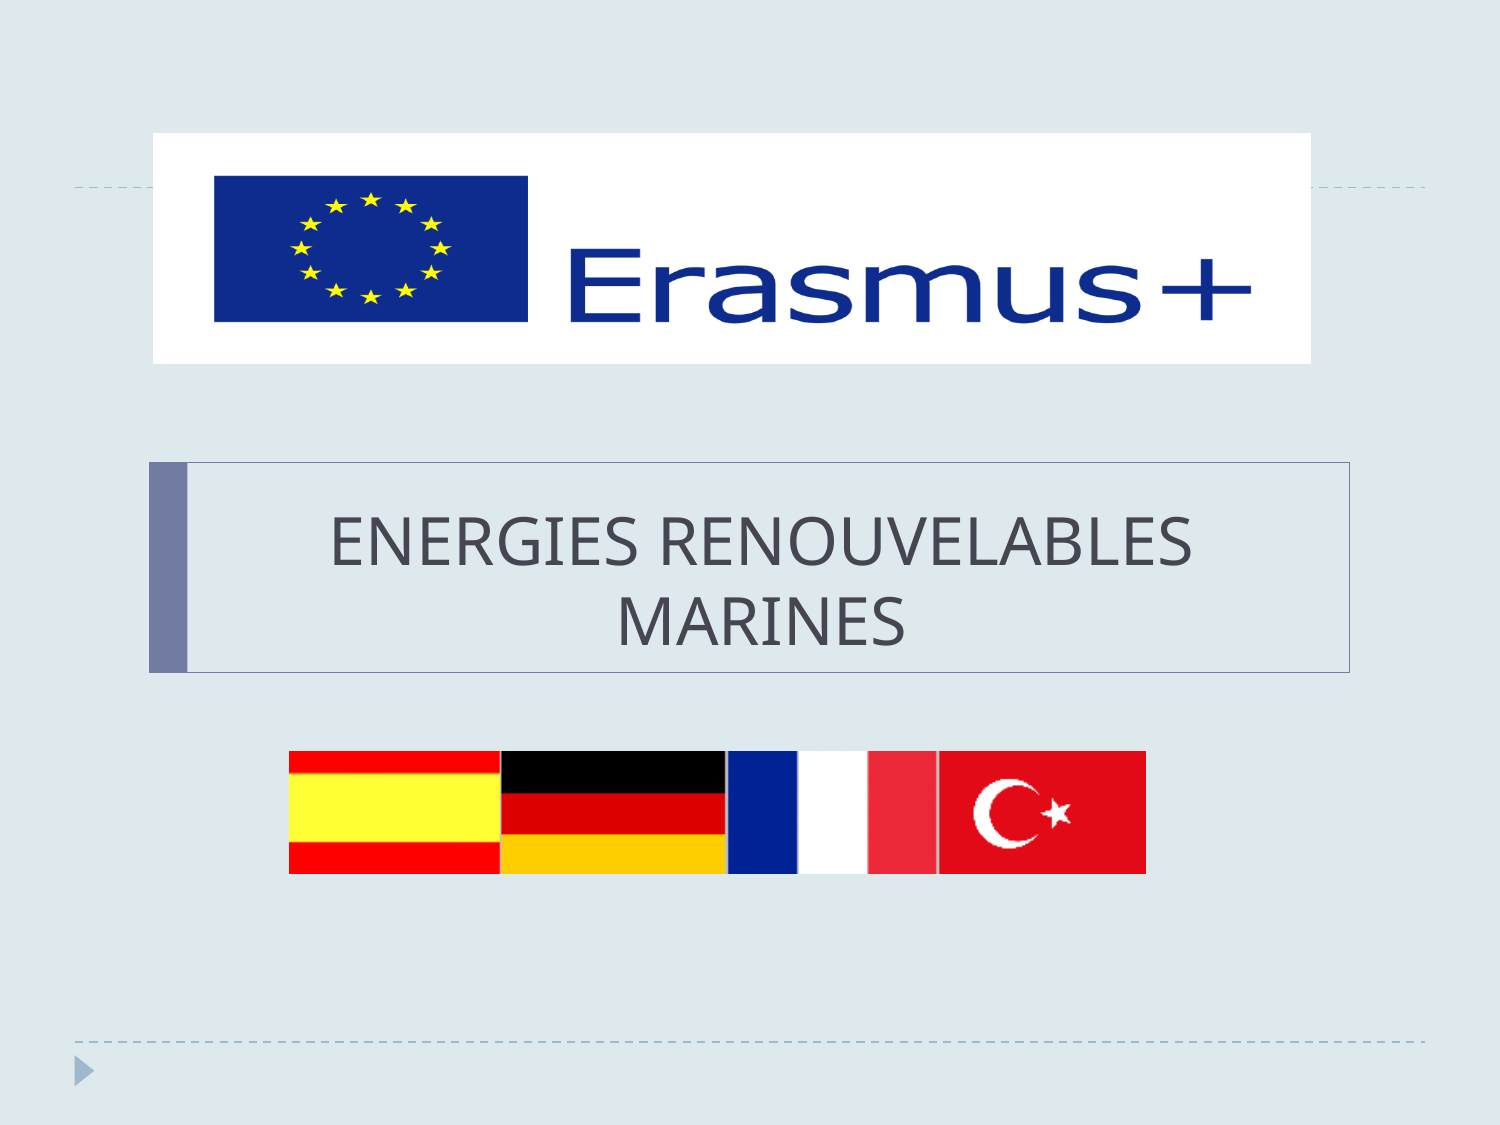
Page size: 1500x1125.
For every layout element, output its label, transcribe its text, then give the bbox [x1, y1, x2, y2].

picture [100, 133, 1451, 364]
picture [289, 751, 1146, 874]
title ENERGIES RENOUVELABLES MARINES [194, 491, 1329, 667]
